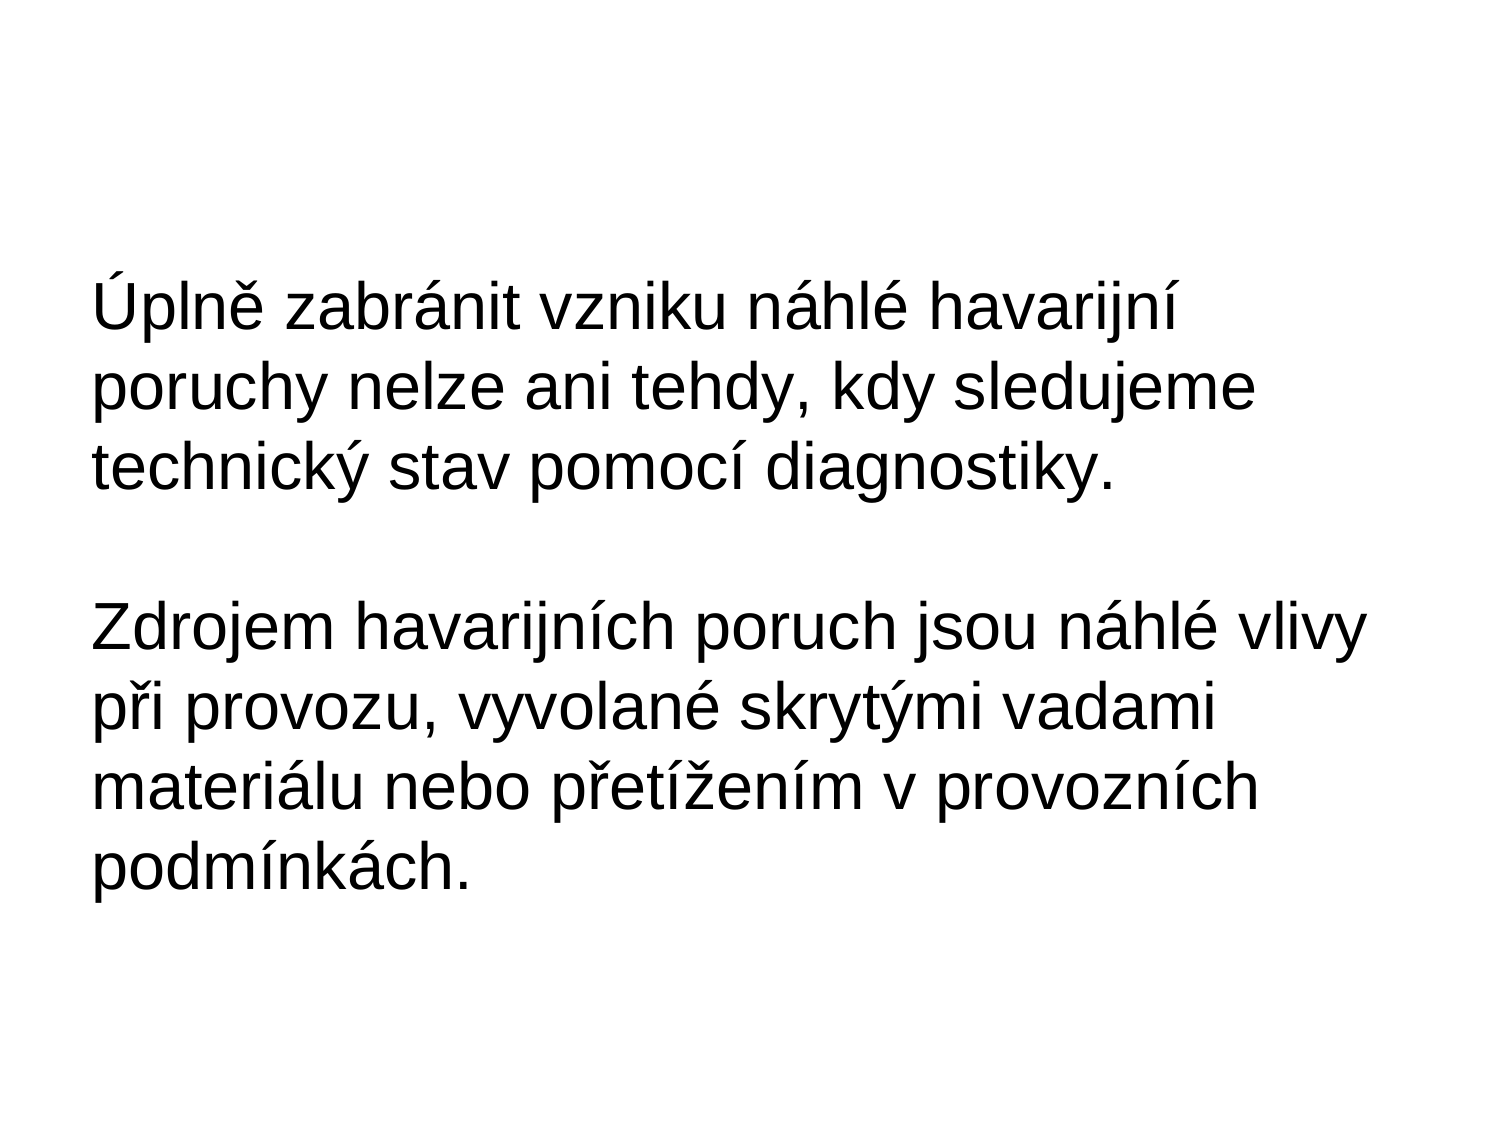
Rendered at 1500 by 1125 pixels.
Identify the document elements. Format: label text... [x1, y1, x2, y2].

list Úplně zabránit vzniku náhlé havarijní poruchy nelze ani tehdy, kdy sledujeme technický stav pomocí diagnostiky. Zdrojem havarijních poruch jsou náhlé vlivy při provozu, vyvolané skrytými vadami materiálu nebo přetížením v provozních podmínkách. [76, 255, 1427, 991]
